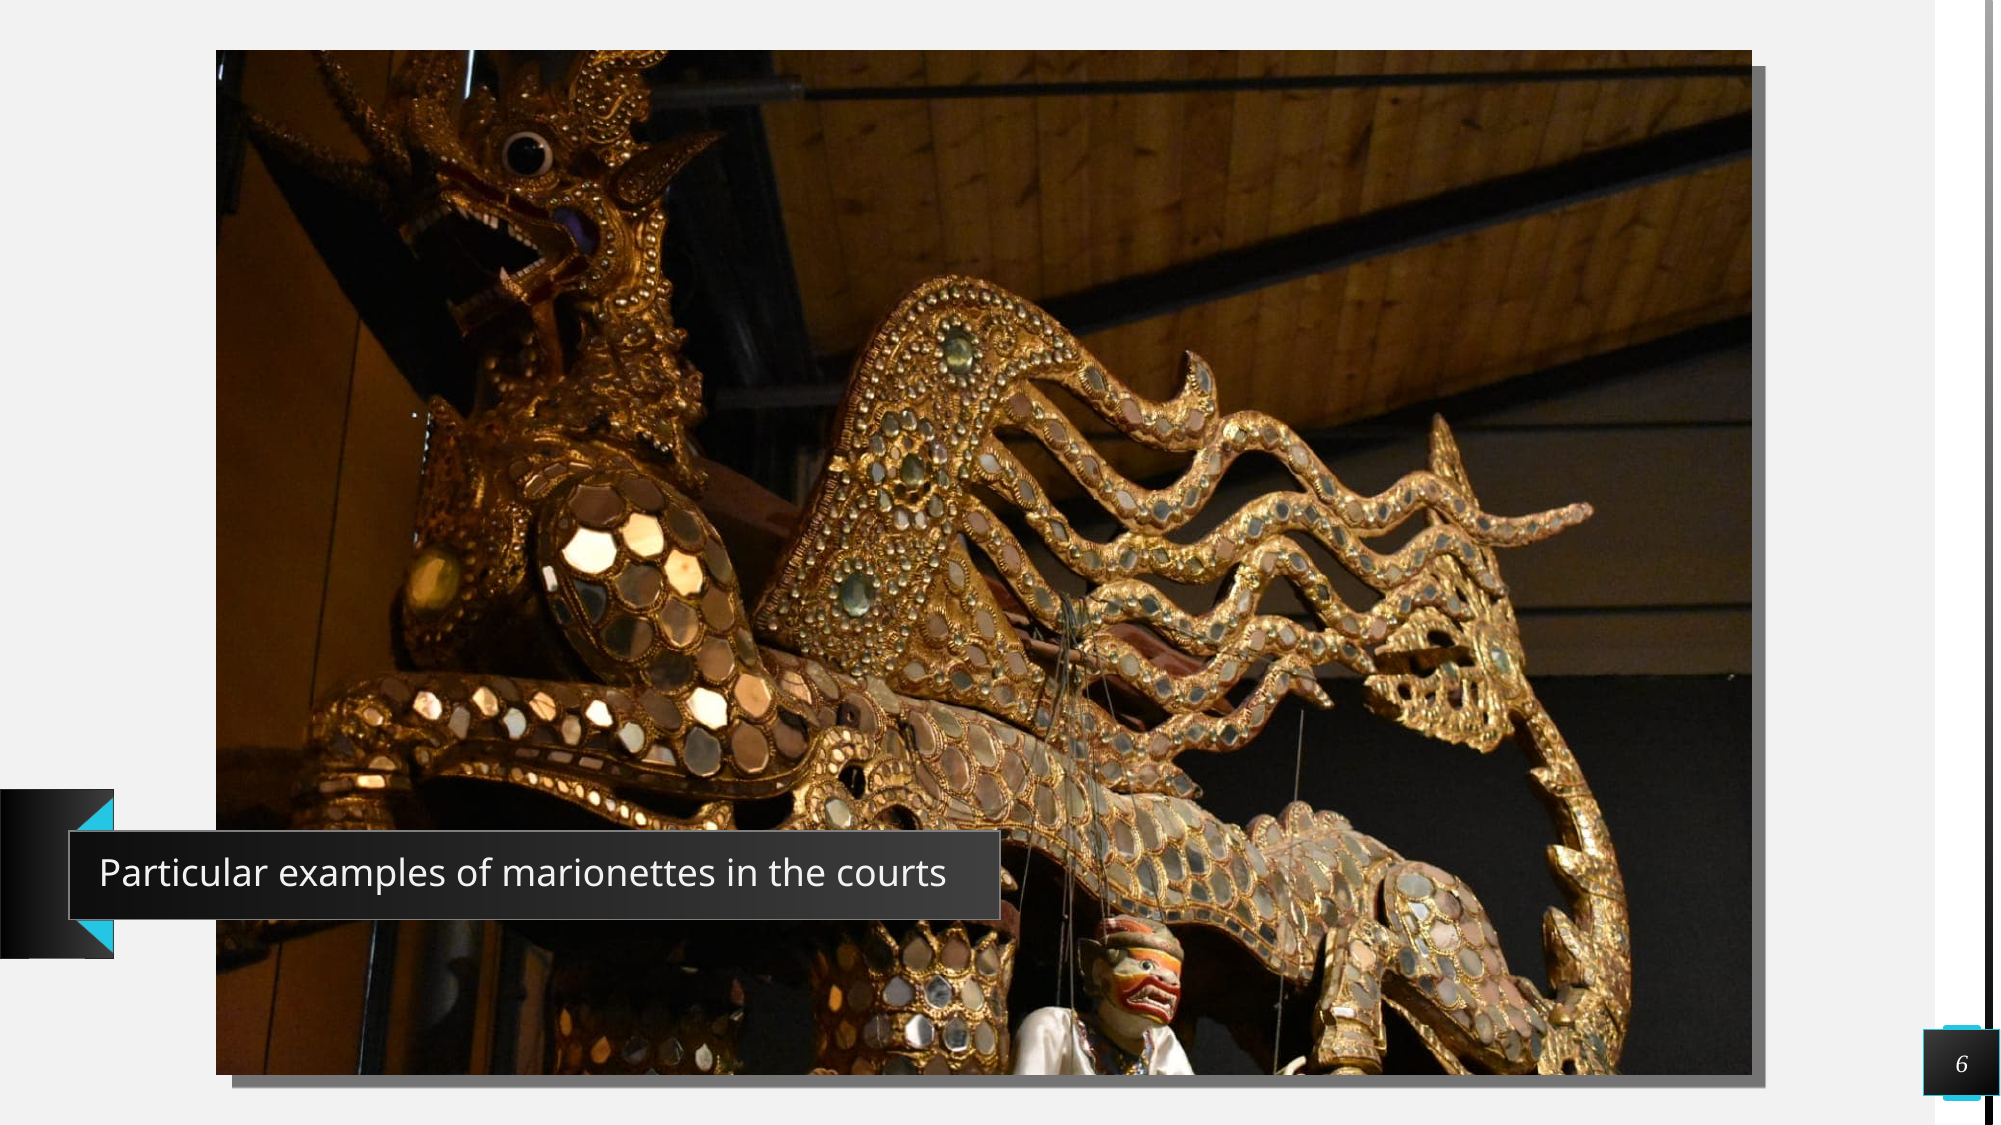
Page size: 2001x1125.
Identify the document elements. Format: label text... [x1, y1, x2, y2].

text_box [0, 789, 114, 958]
text_box [1923, 1029, 2000, 1096]
picture [216, 50, 1752, 1075]
title Particular examples of marionettes in the courts [69, 831, 1001, 920]
